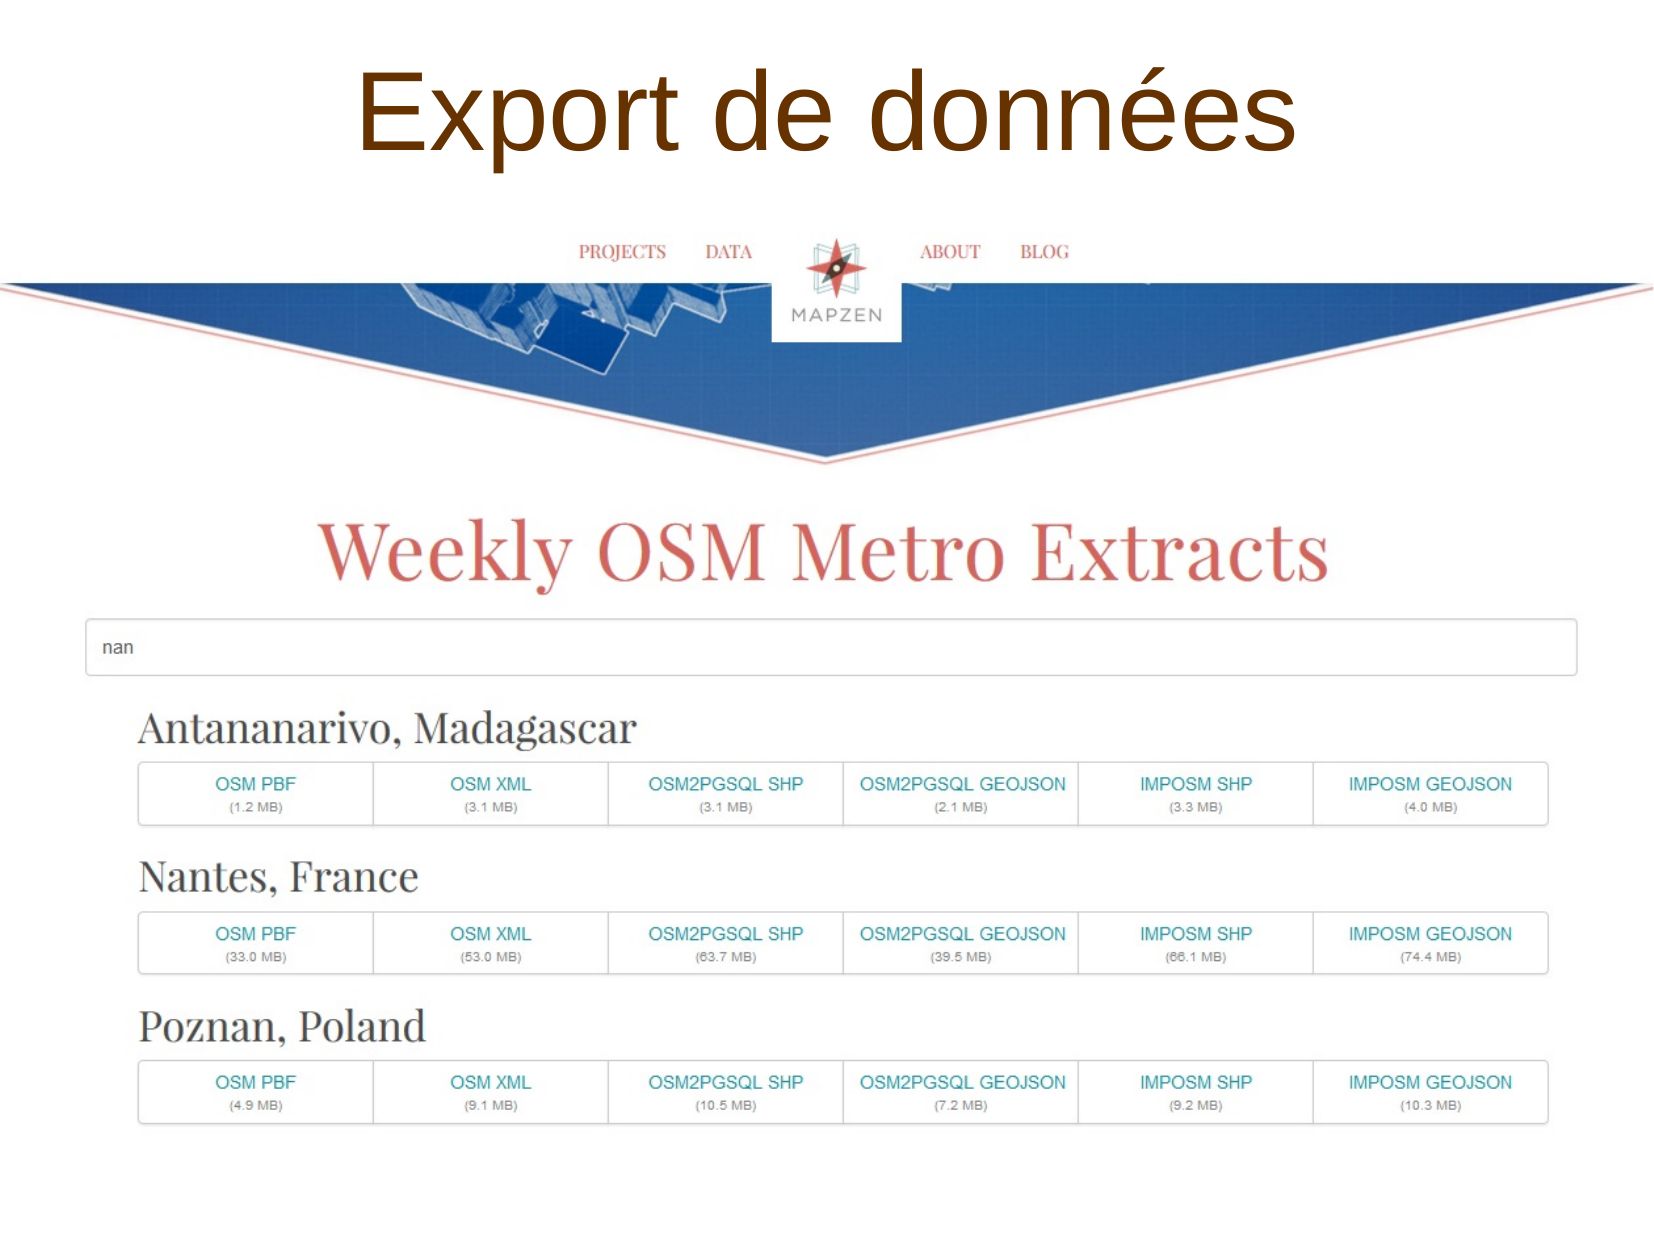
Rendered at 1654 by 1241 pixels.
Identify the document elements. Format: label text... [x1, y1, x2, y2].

picture [0, 232, 1654, 1152]
title Export de données [82, 45, 1571, 178]
